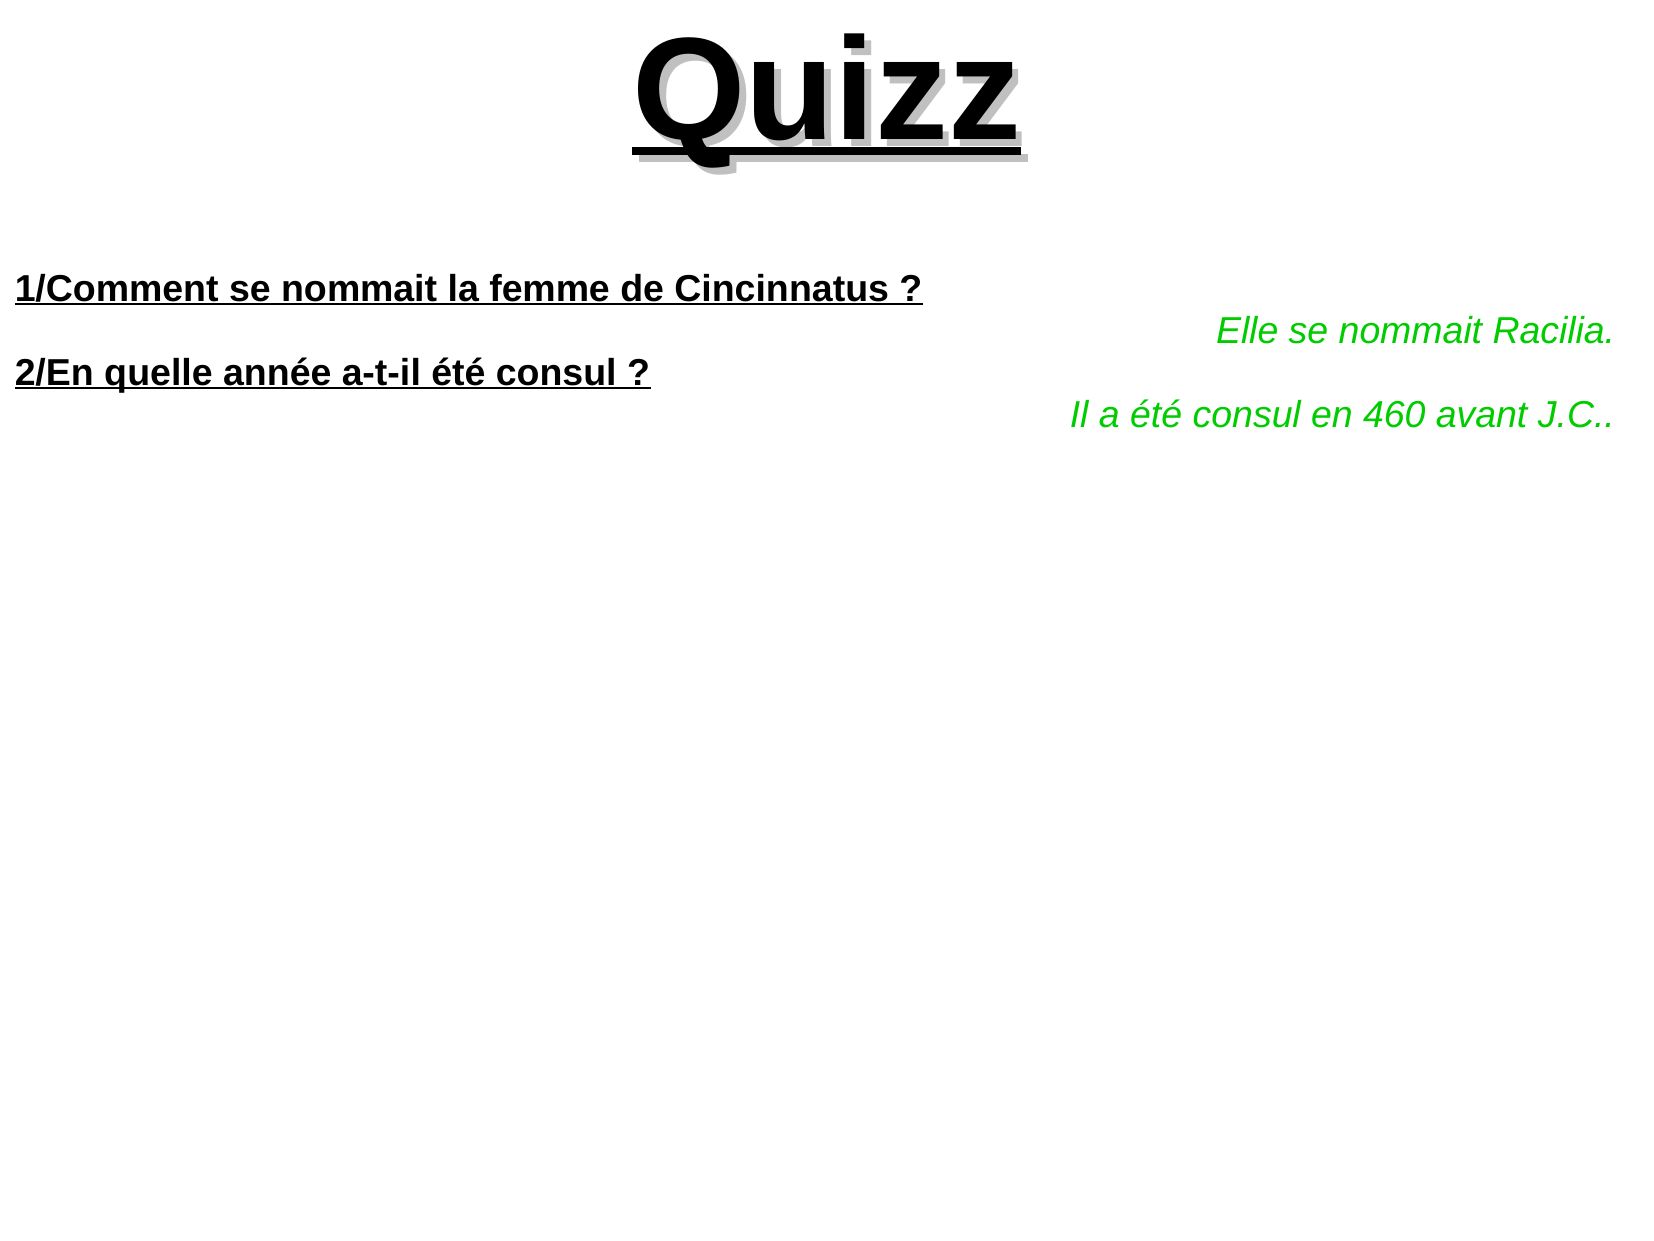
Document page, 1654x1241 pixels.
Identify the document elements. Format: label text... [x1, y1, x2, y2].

text_box Quizz [0, 0, 1654, 178]
text_box 1/Comment se nommait la femme de Cincinnatus ? Elle se nommait Racilia. 2/En quelle année a-t-il été consul ? Il a été consul en 460 avant J.C.. [0, 259, 1630, 1241]
